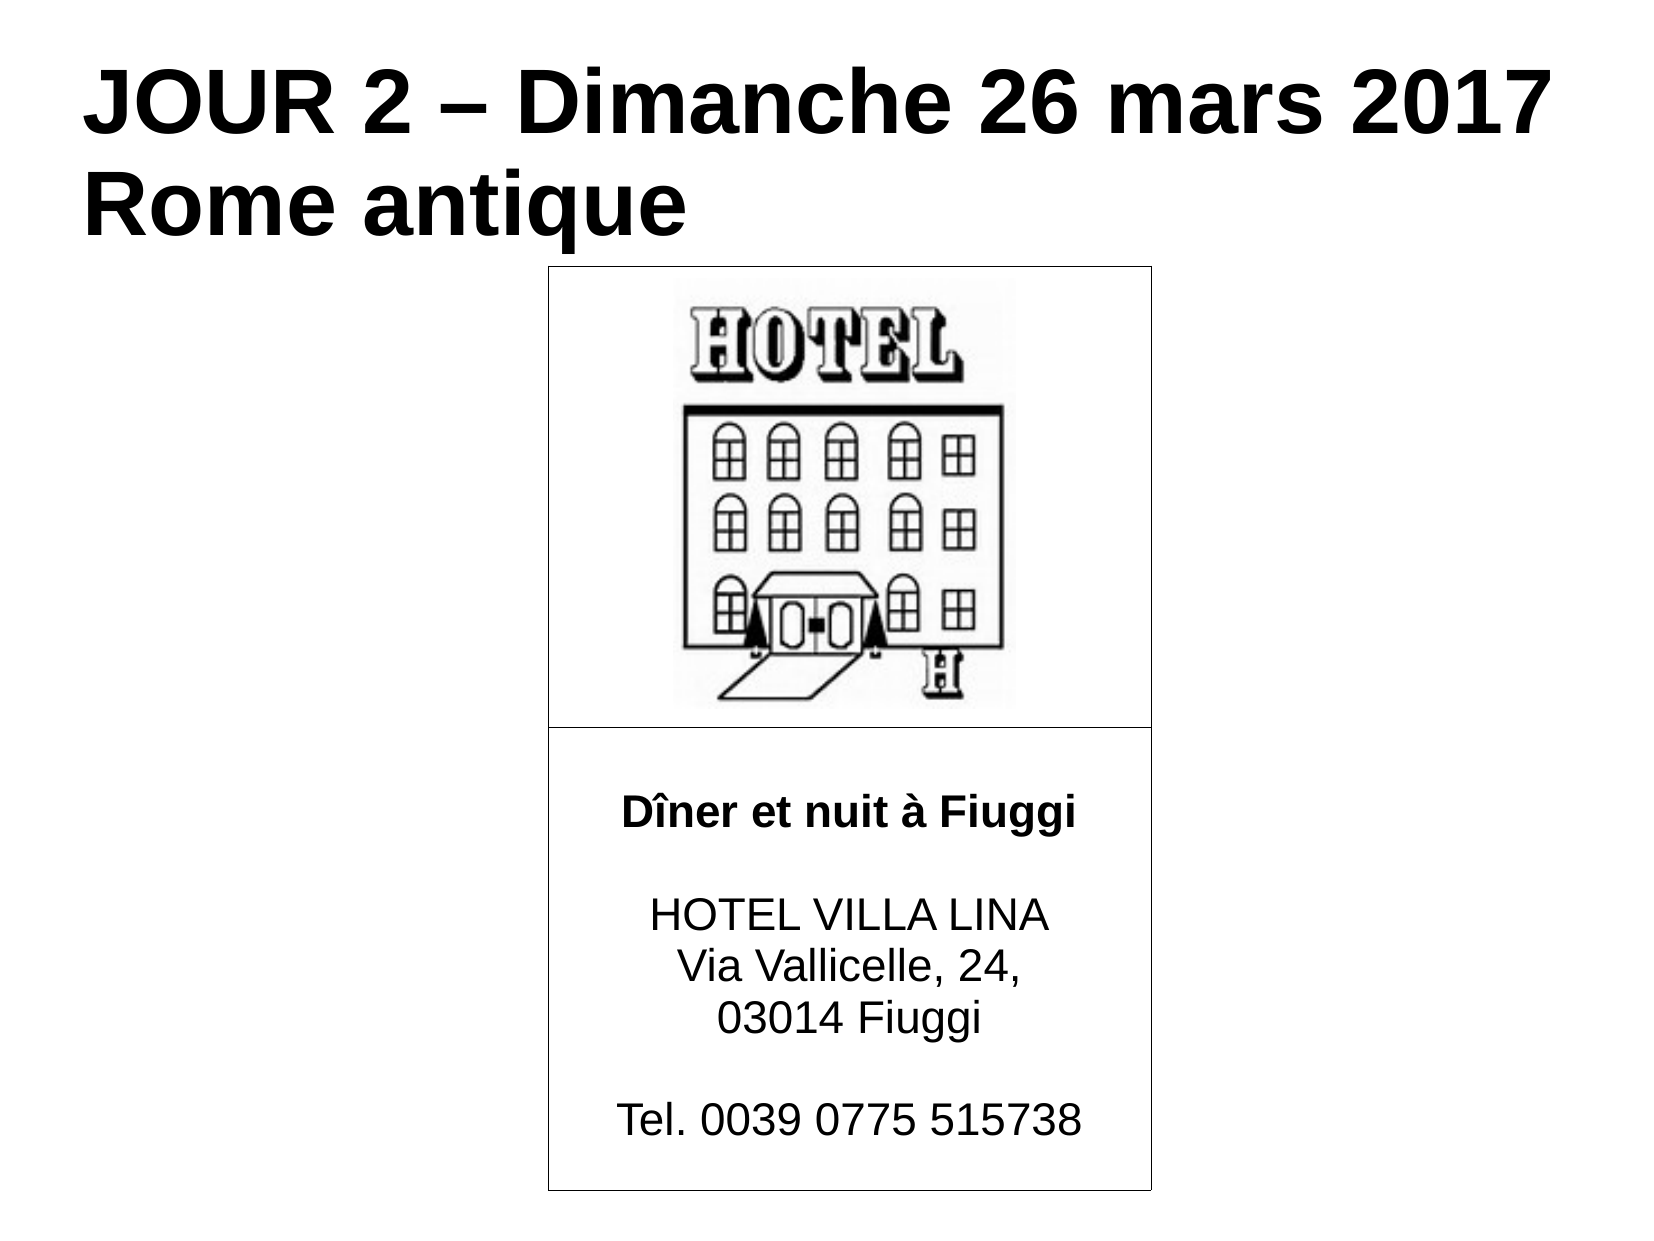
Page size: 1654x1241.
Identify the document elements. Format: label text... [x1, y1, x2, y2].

title JOUR 2 – Dimanche 26 mars 2017 Rome antique [82, 49, 1571, 257]
table_cell Dîner et nuit à Fiuggi HOTEL VILLA LINA Via Vallicelle, 24, 03014 Fiuggi Tel. 0039 0775 515738 [549, 728, 1151, 1190]
table_header [549, 267, 1151, 727]
picture [673, 278, 1016, 709]
